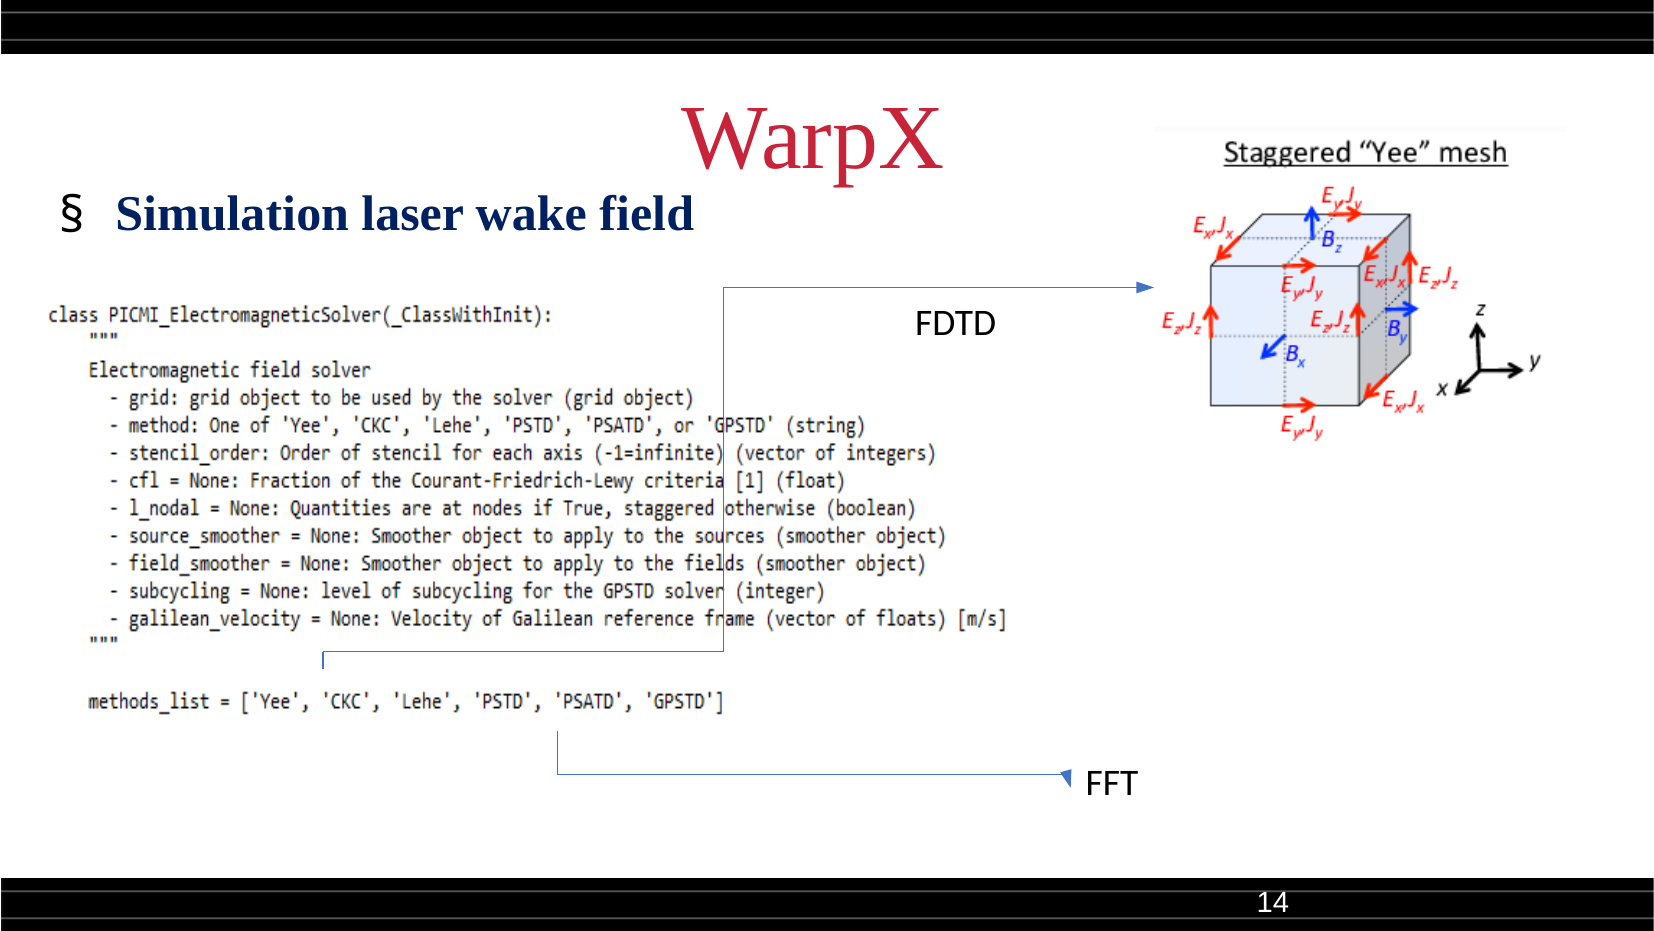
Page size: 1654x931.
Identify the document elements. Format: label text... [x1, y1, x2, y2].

text_box FDTD [900, 300, 1033, 361]
text_box FFT [1070, 759, 1167, 820]
picture [1154, 126, 1567, 449]
text_box Simulation laser wake field [44, 177, 823, 254]
picture [44, 291, 1071, 731]
title WarpX [69, 76, 1558, 188]
